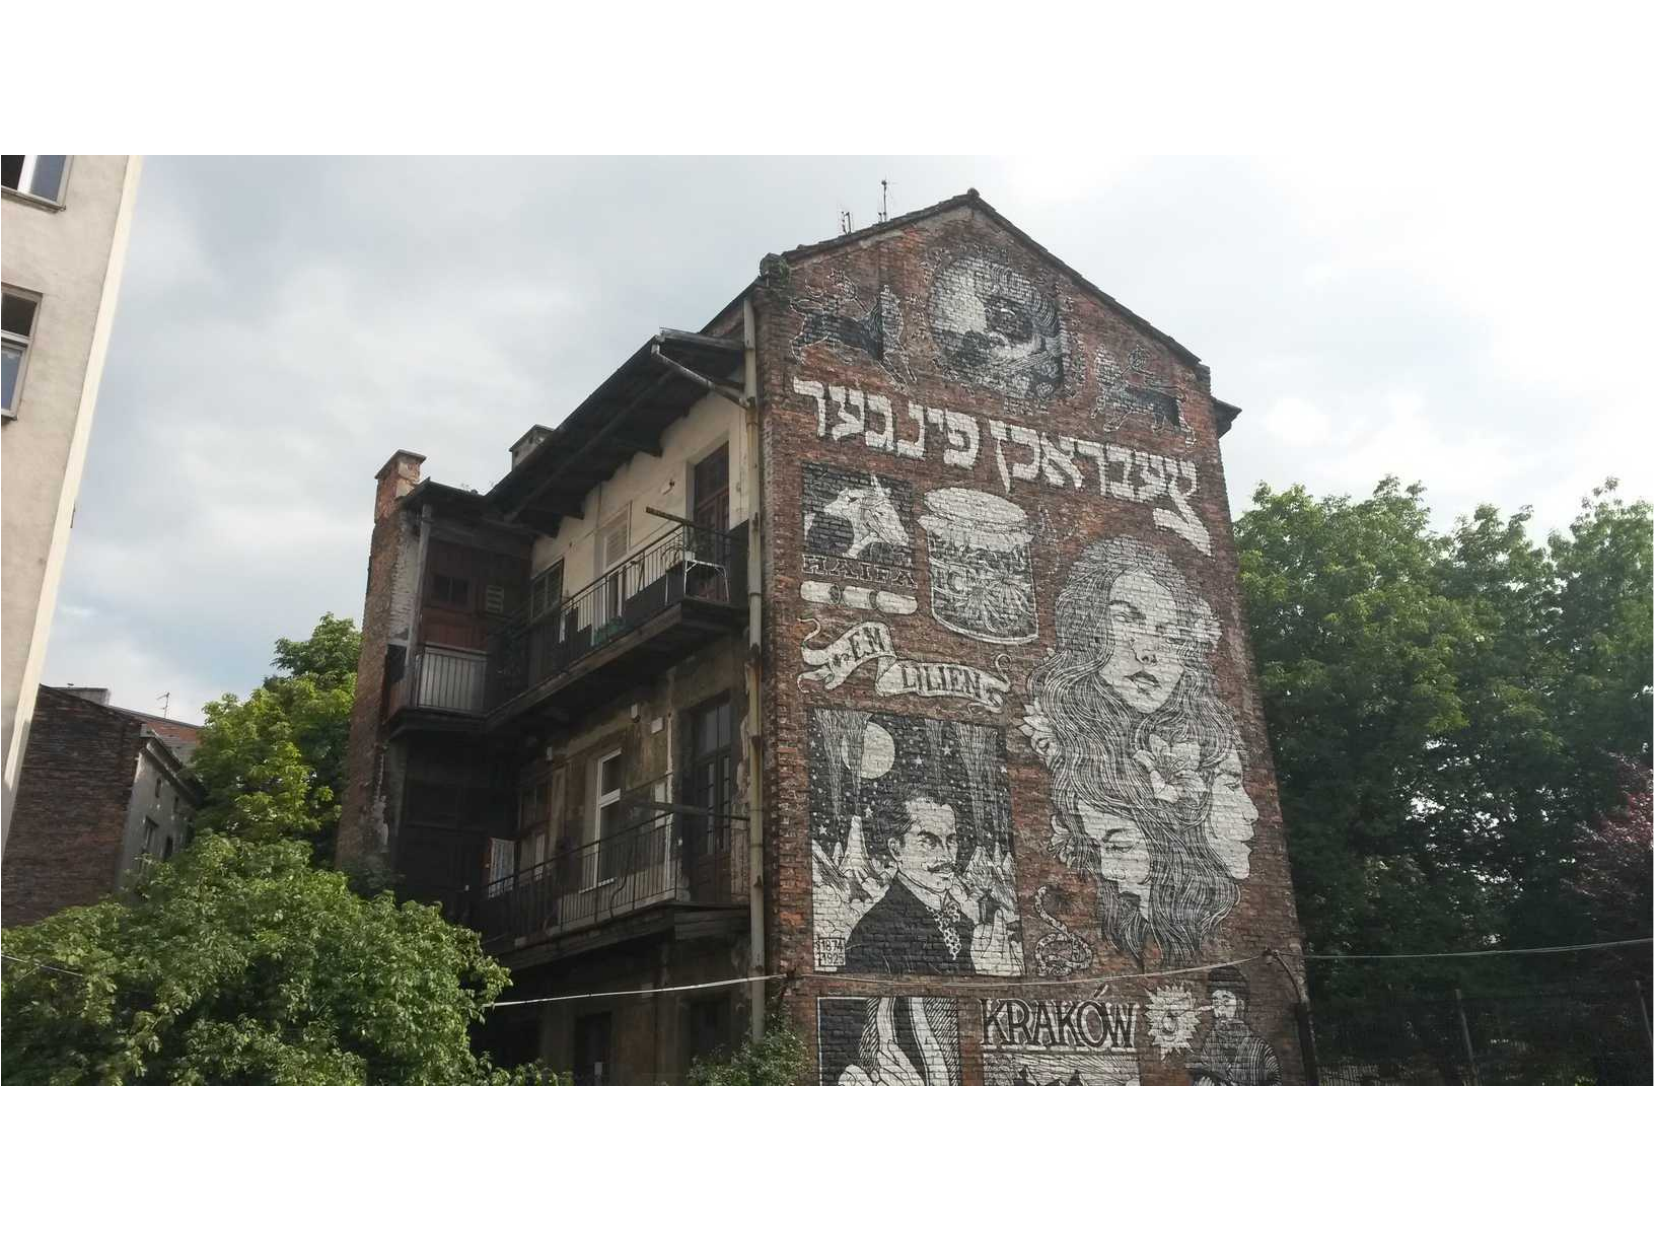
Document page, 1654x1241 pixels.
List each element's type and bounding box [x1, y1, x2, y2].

picture [1, 155, 1654, 1086]
